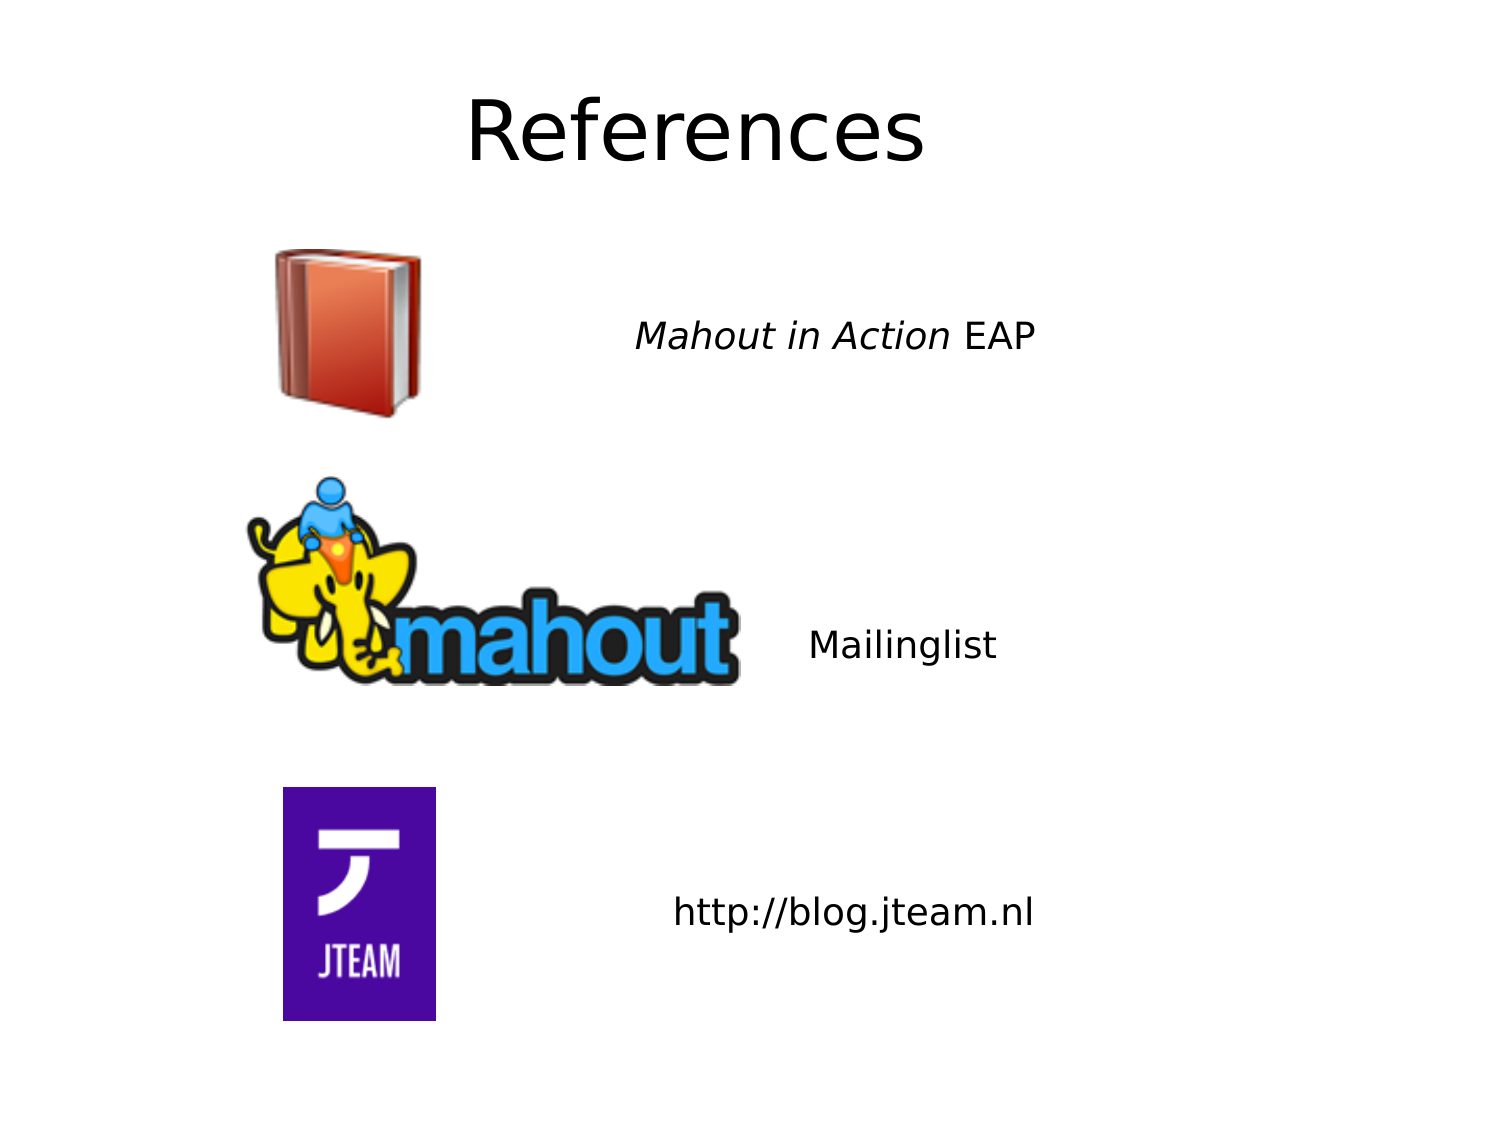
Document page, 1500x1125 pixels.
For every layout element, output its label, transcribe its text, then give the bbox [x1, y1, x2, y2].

picture [262, 249, 451, 421]
text_box Mailinglist [793, 616, 1013, 675]
text_box References [450, 75, 943, 188]
text_box http://blog.jteam.nl [658, 883, 1051, 942]
picture [283, 787, 436, 1021]
text_box Mahout in Action EAP [620, 307, 1051, 366]
picture [242, 476, 741, 686]
